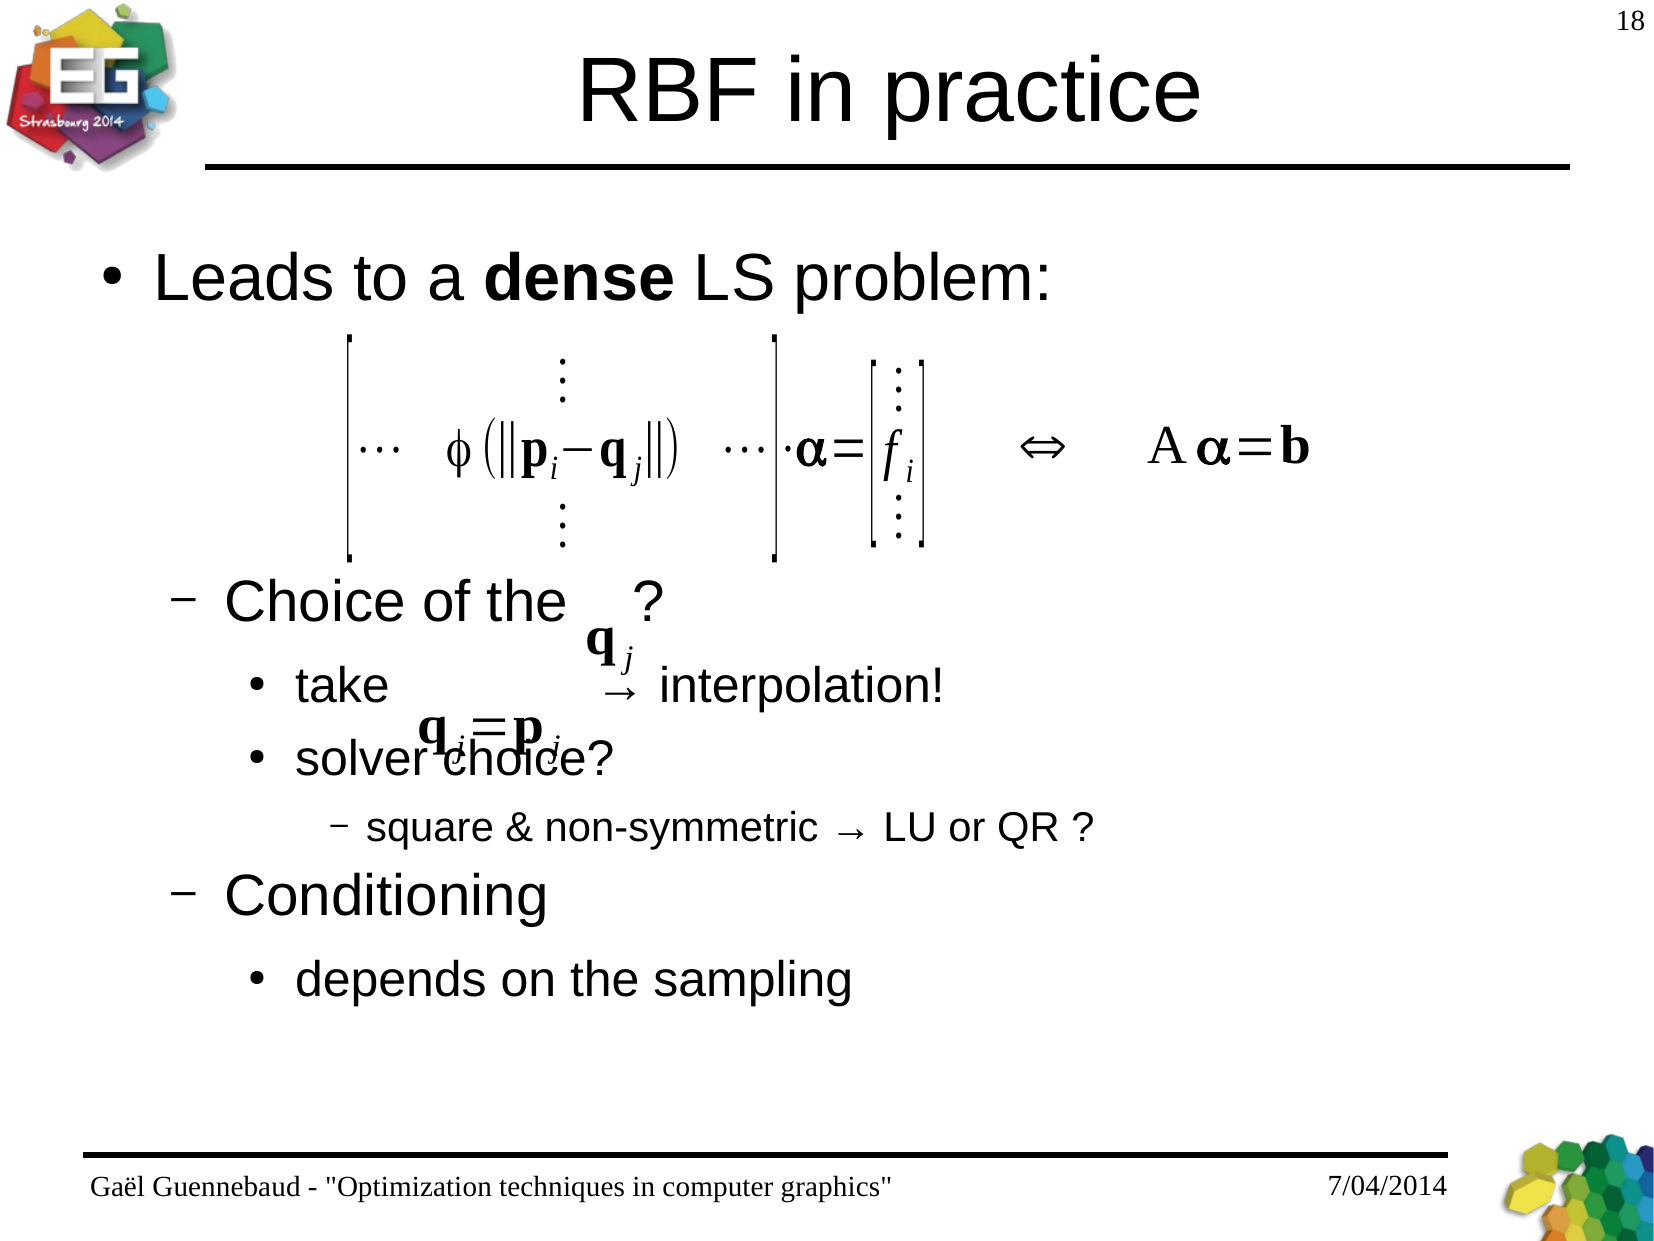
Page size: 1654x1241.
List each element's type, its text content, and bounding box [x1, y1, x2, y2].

chart [410, 695, 568, 765]
chart [579, 606, 641, 676]
chart [339, 331, 934, 566]
list Leads to a dense LS problem: Choice of the ? take → interpolation! solver choice? square & non-symmetric → LU or QR ? Conditioning depends on the sampling [82, 240, 1571, 1126]
picture [0, 0, 180, 180]
title RBF in practice [210, 31, 1571, 148]
chart [1000, 415, 1319, 476]
picture [1499, 1128, 1654, 1241]
